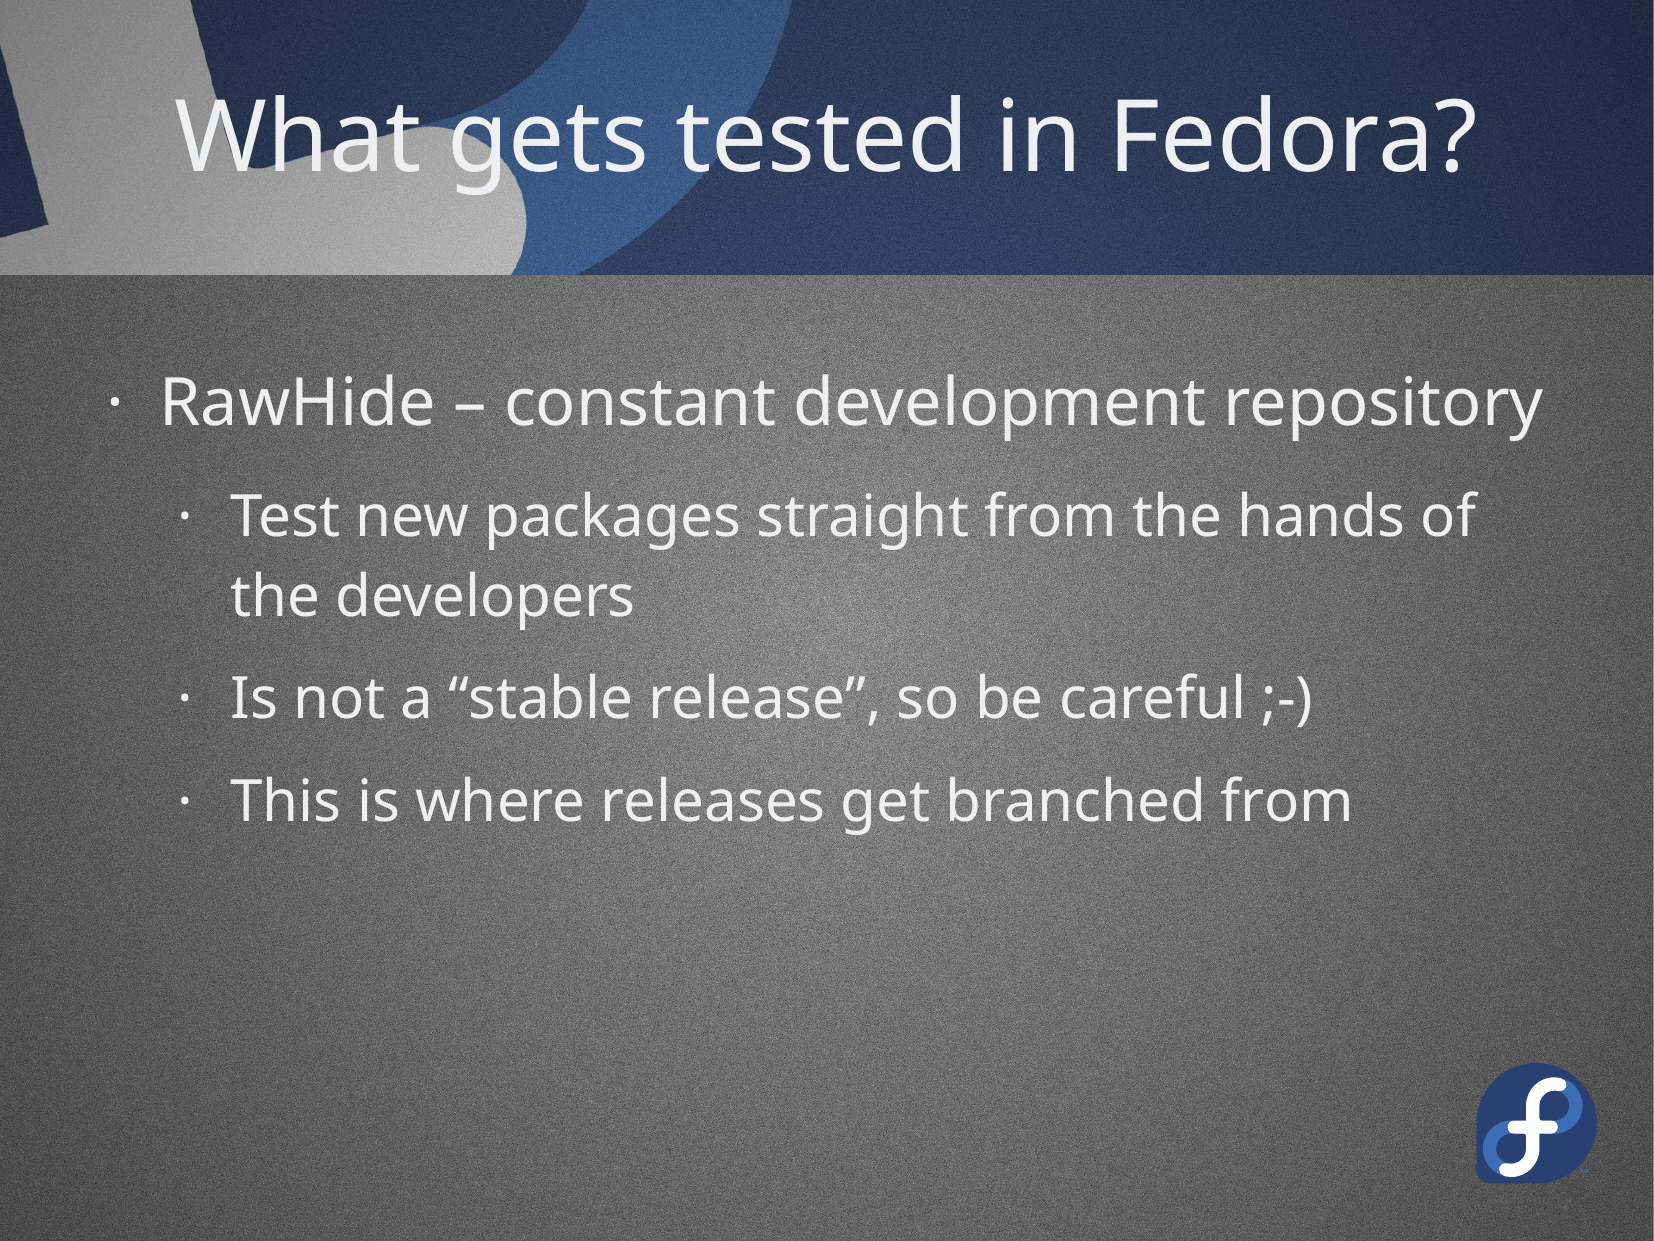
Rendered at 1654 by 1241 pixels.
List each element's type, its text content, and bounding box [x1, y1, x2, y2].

list RawHide – constant development repository Test new packages straight from the hands of the developers Is not a “stable release”, so be careful ;-) This is where releases get branched from [88, 354, 1565, 1063]
title What gets tested in Fedora? [88, 29, 1565, 237]
picture [0, 0, 1654, 1241]
